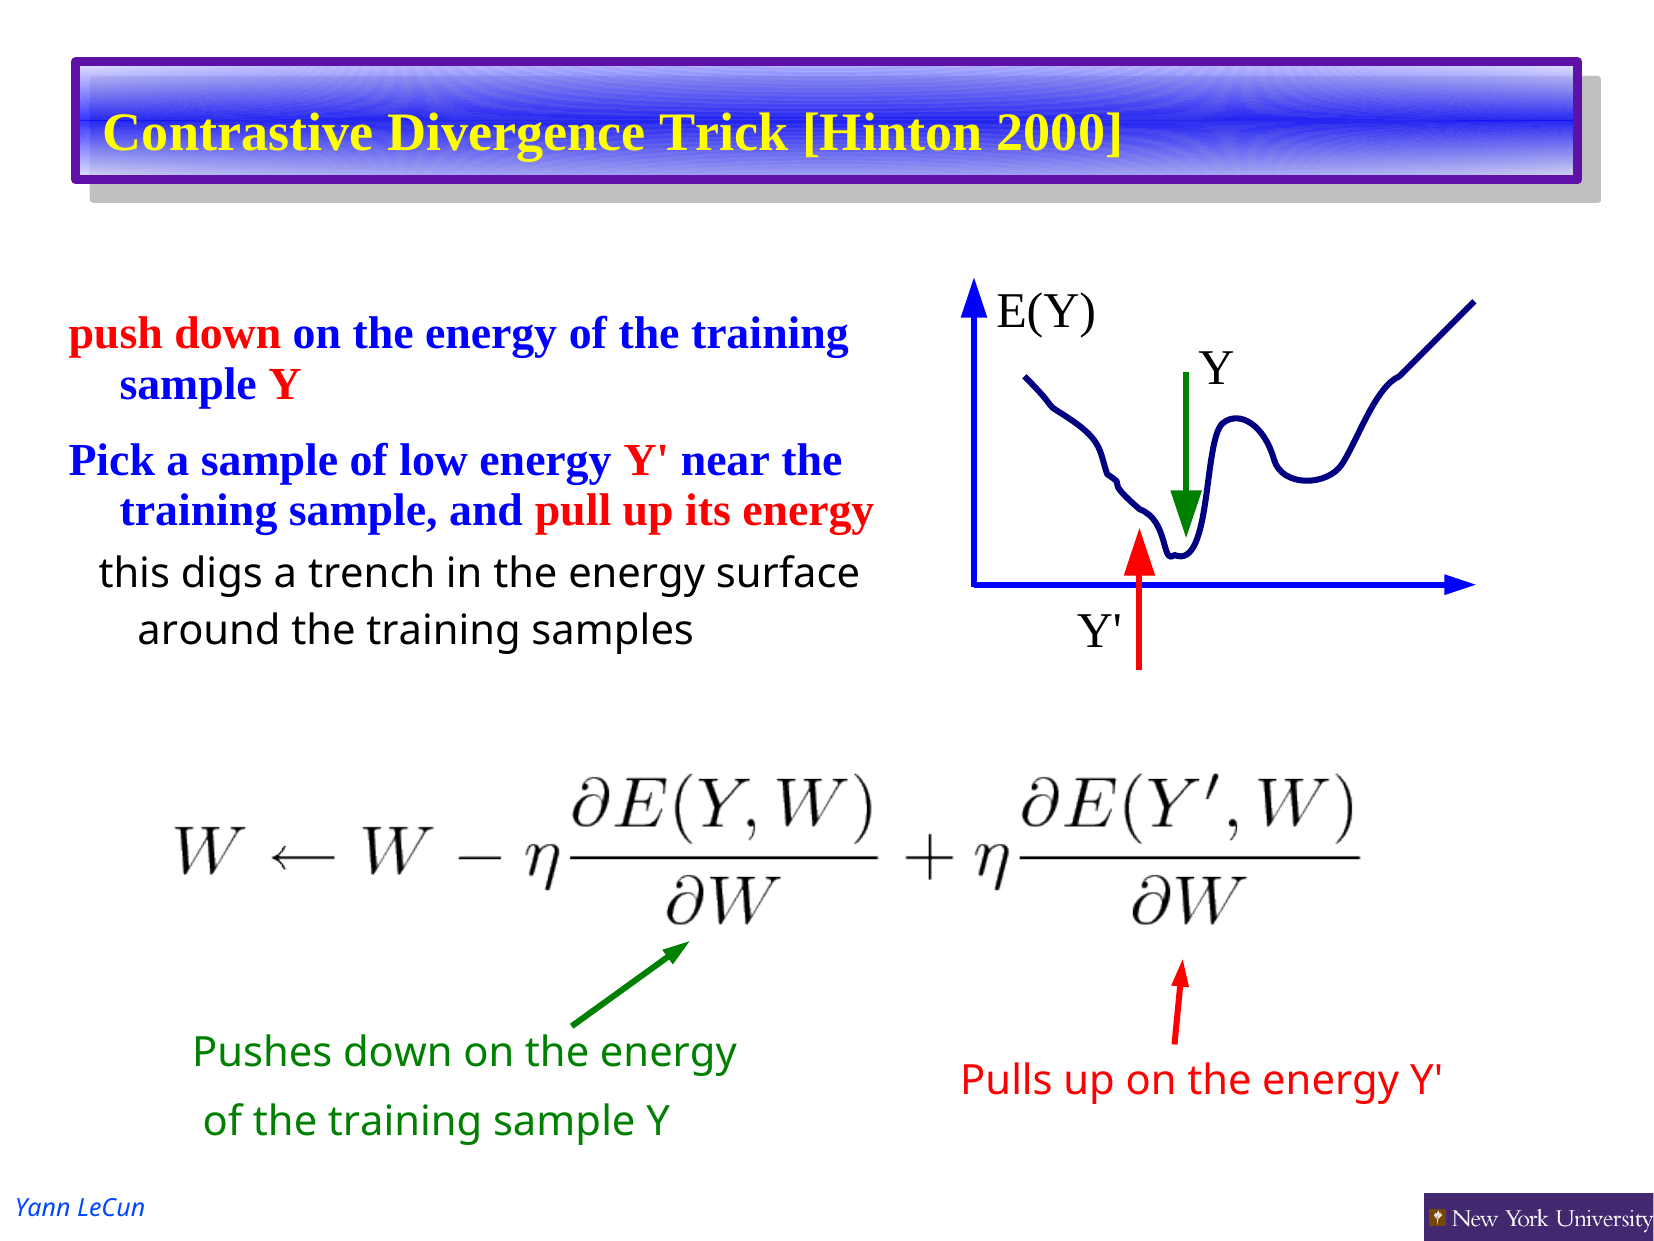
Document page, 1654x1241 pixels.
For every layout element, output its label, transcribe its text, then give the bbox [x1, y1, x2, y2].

title Contrastive Divergence Trick [Hinton 2000] [75, 61, 1578, 180]
list push down on the energy of the training sample Y Pick a sample of low energy Y' near the training sample, and pull up its energy this digs a trench in the energy surface around the training samples [68, 308, 922, 751]
text_box E(Y) [993, 280, 1100, 356]
text_box Pushes down on the energy of the training sample Y [188, 1018, 826, 1138]
picture [167, 767, 1368, 932]
text_box Y [1195, 337, 1238, 413]
text_box Pulls up on the energy Y' [957, 1046, 1503, 1104]
text_box Y' [1073, 599, 1126, 676]
picture [1424, 1193, 1654, 1241]
